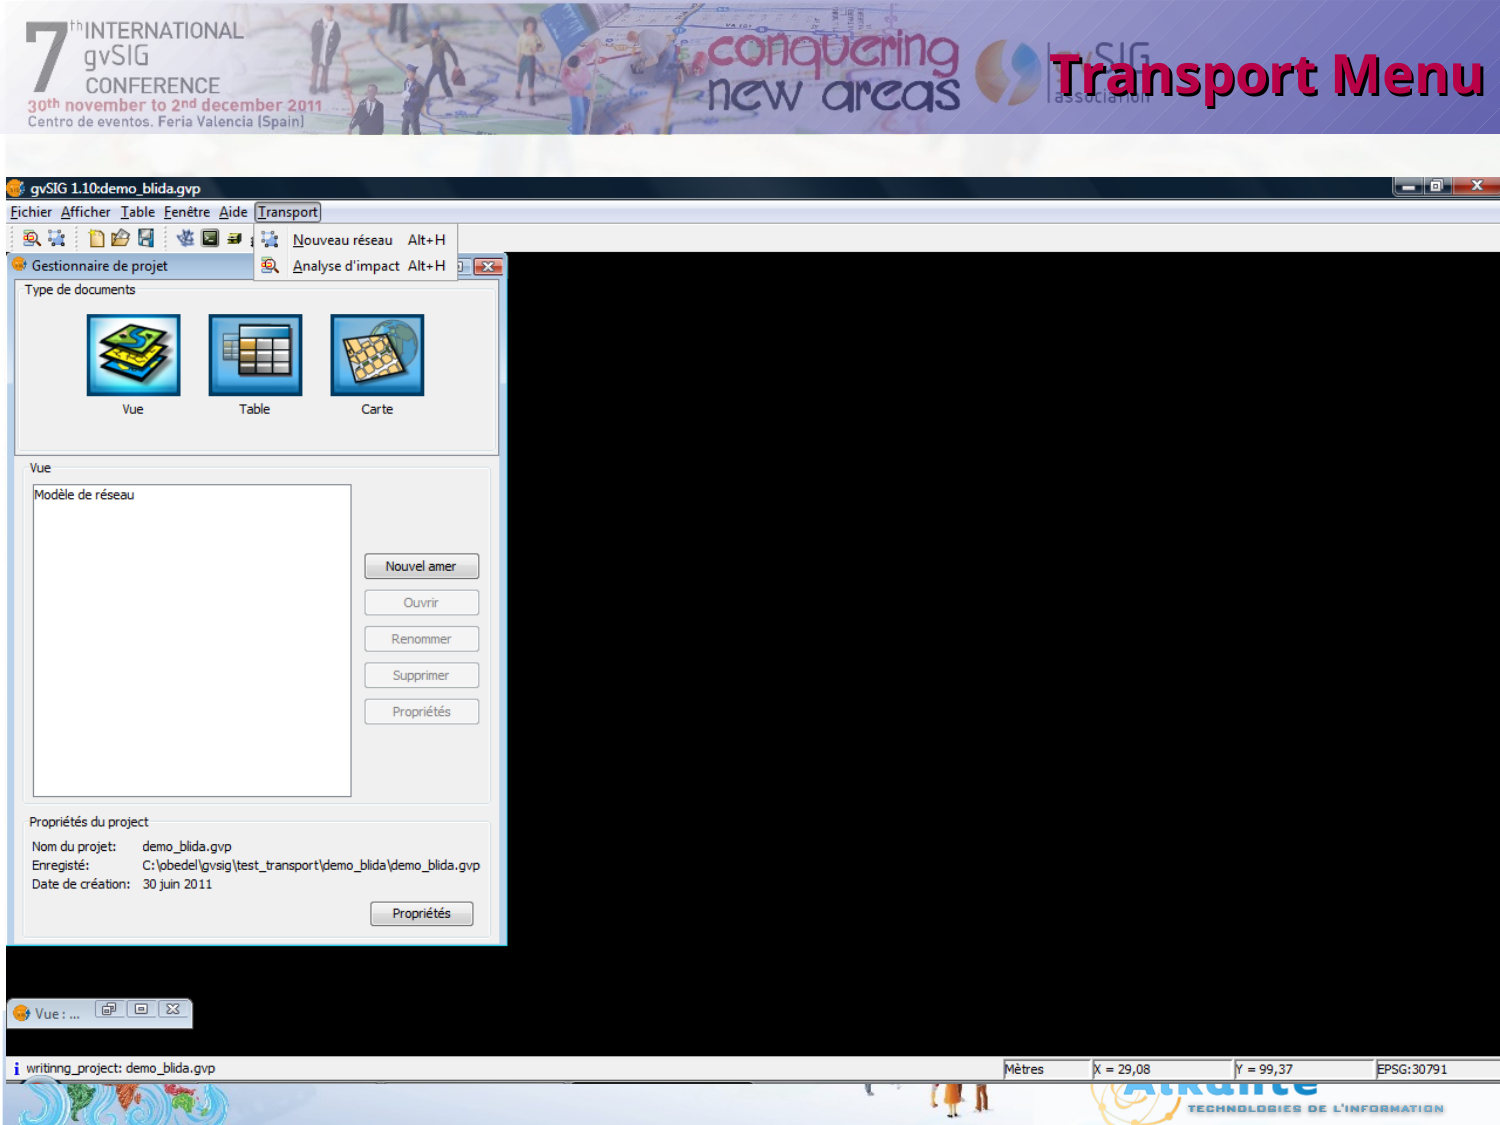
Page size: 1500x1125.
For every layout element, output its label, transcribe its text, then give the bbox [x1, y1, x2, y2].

picture [2, 134, 1500, 1125]
title Transport Menu [0, 0, 1500, 134]
